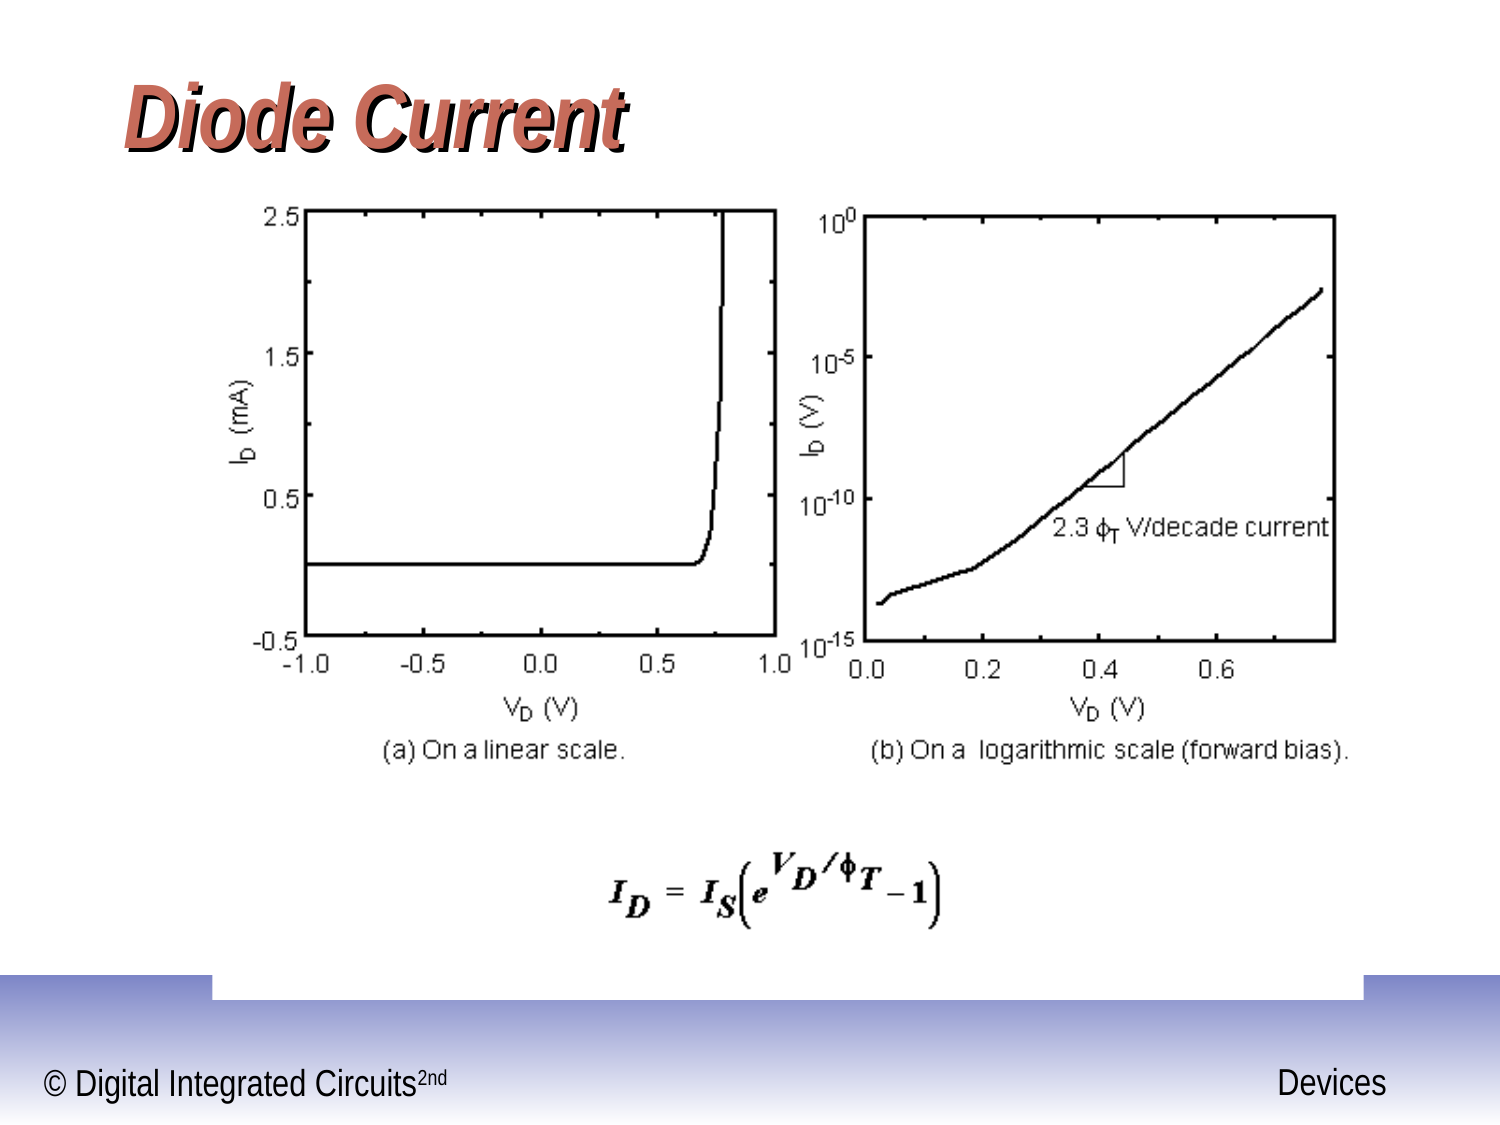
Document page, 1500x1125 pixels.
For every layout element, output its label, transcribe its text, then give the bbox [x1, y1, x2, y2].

picture [212, 192, 1364, 1000]
title Diode Current [108, 49, 1384, 175]
